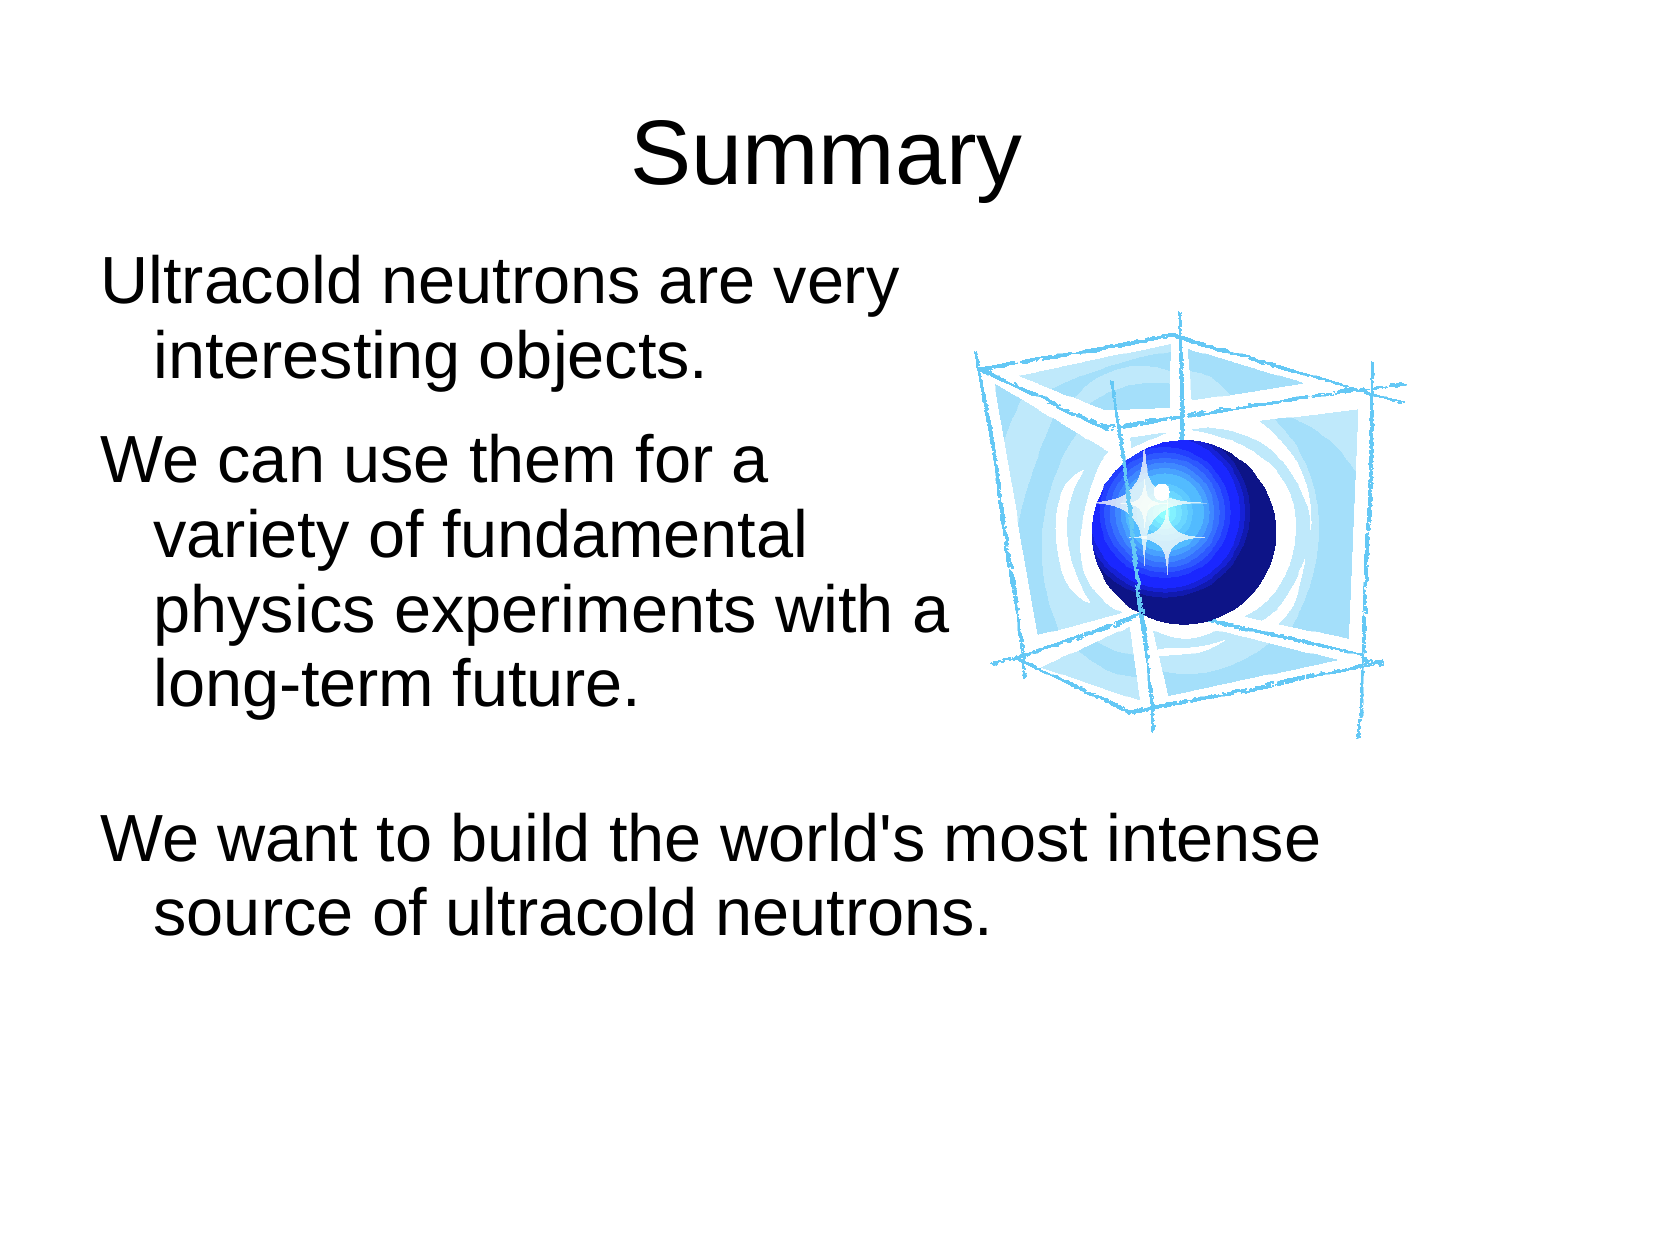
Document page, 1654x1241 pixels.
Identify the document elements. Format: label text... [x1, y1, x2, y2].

list Ultracold neutrons are very interesting objects. We can use them for a variety of fundamental physics experiments with a long-term future. [82, 242, 975, 800]
title Summary [82, 56, 1571, 250]
list We want to build the world's most intense source of ultracold neutrons. [82, 800, 1536, 1149]
picture [974, 311, 1407, 739]
